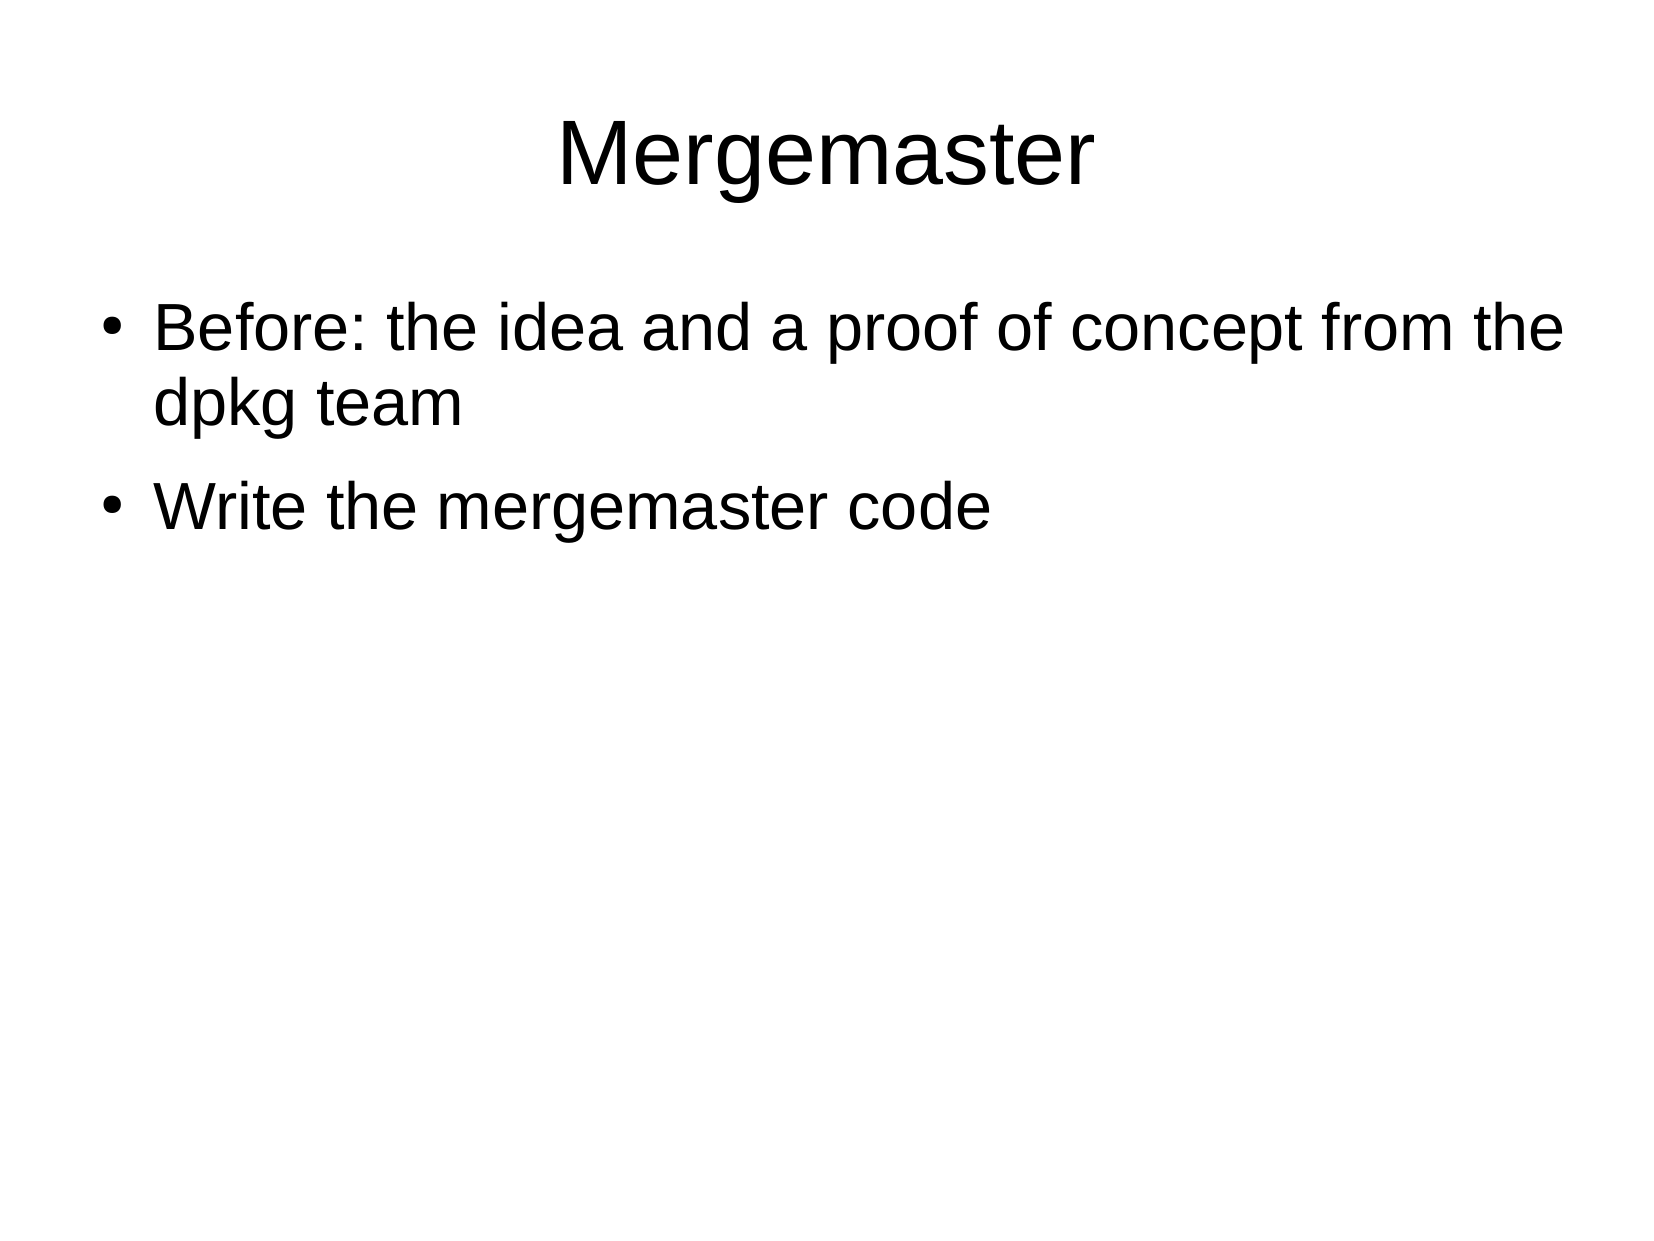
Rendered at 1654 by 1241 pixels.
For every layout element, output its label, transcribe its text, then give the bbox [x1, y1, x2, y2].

list Before: the idea and a proof of concept from the dpkg team Write the mergemaster code [82, 290, 1571, 1109]
title Mergemaster [82, 49, 1571, 257]
